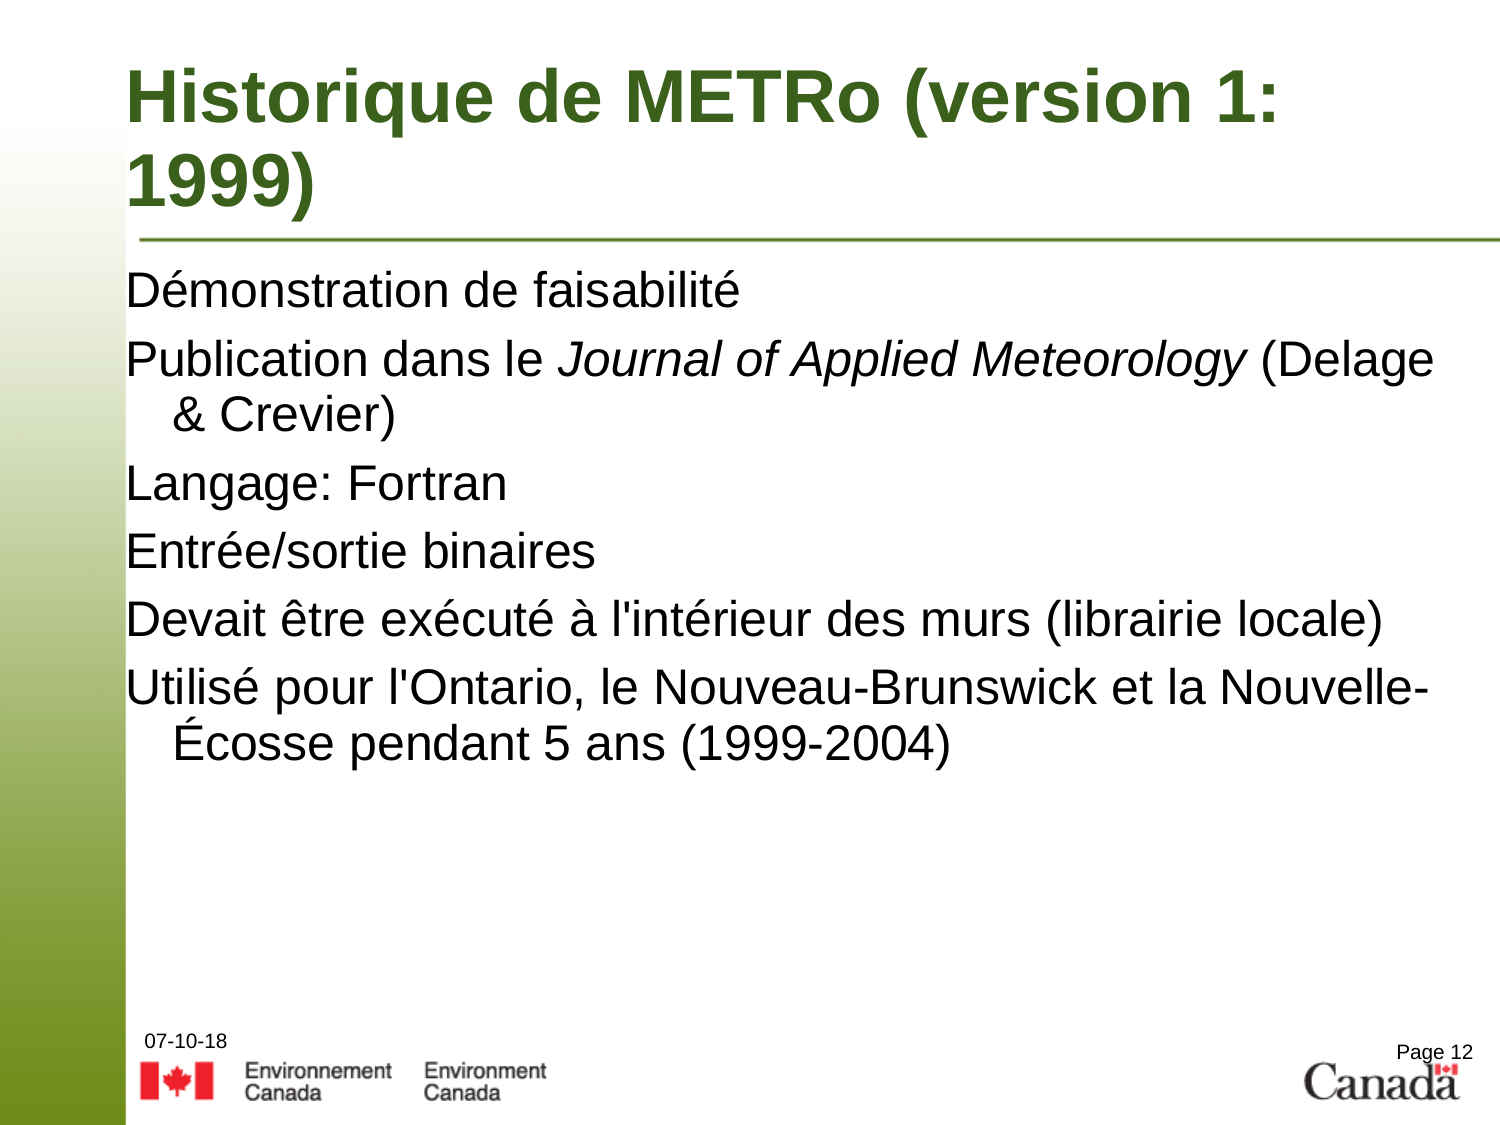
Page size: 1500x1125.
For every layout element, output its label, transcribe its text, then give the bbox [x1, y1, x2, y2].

picture [0, 0, 1500, 1125]
title Historique de METRo (version 1: 1999) [125, 52, 1463, 226]
list Démonstration de faisabilité Publication dans le Journal of Applied Meteorology (Delage & Crevier) Langage: Fortran Entrée/sortie binaires Devait être exécuté à l'intérieur des murs (librairie locale) Utilisé pour l'Ontario, le Nouveau-Brunswick et la Nouvelle-Écosse pendant 5 ans (1999-2004) [125, 262, 1463, 990]
